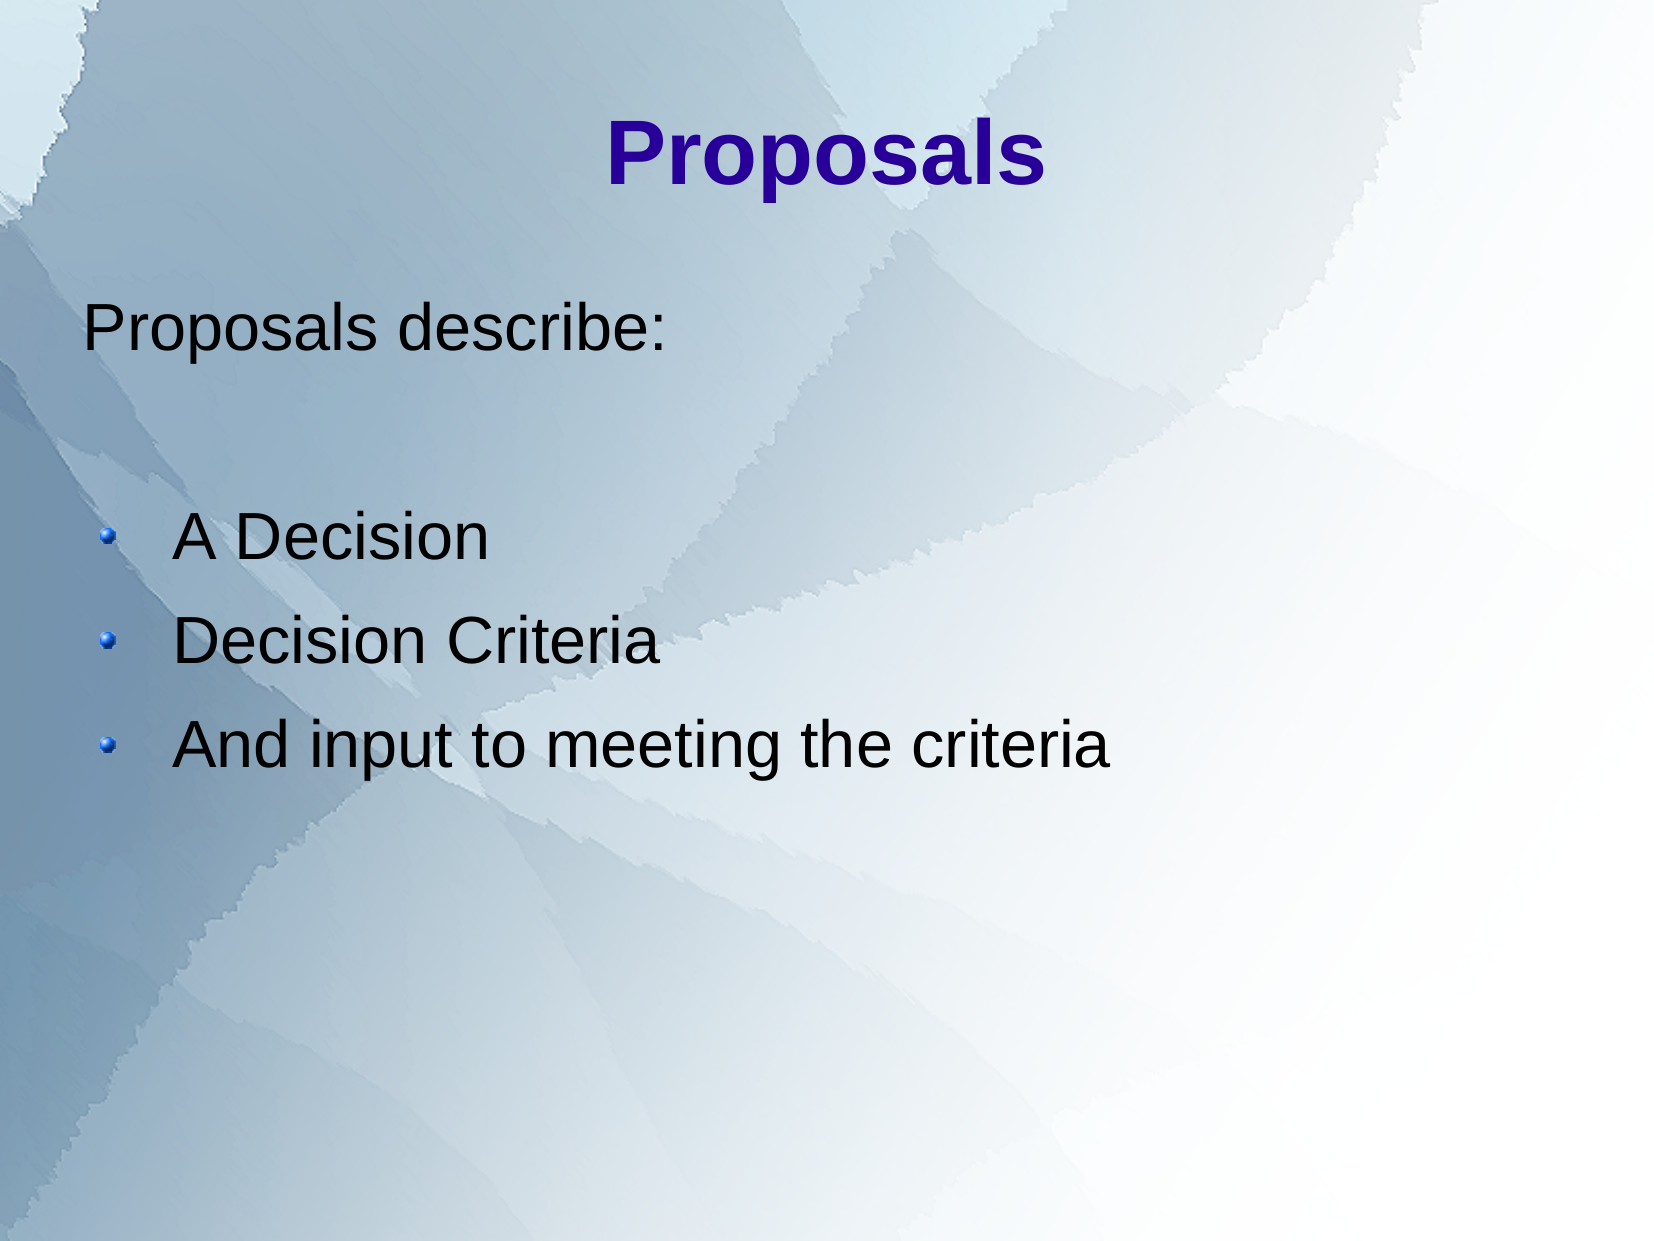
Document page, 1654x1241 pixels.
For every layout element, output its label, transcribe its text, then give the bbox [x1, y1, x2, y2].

title Proposals [82, 49, 1571, 257]
picture [0, 0, 1654, 1241]
list Proposals describe: A Decision Decision Criteria And input to meeting the criteria [82, 290, 1571, 1109]
